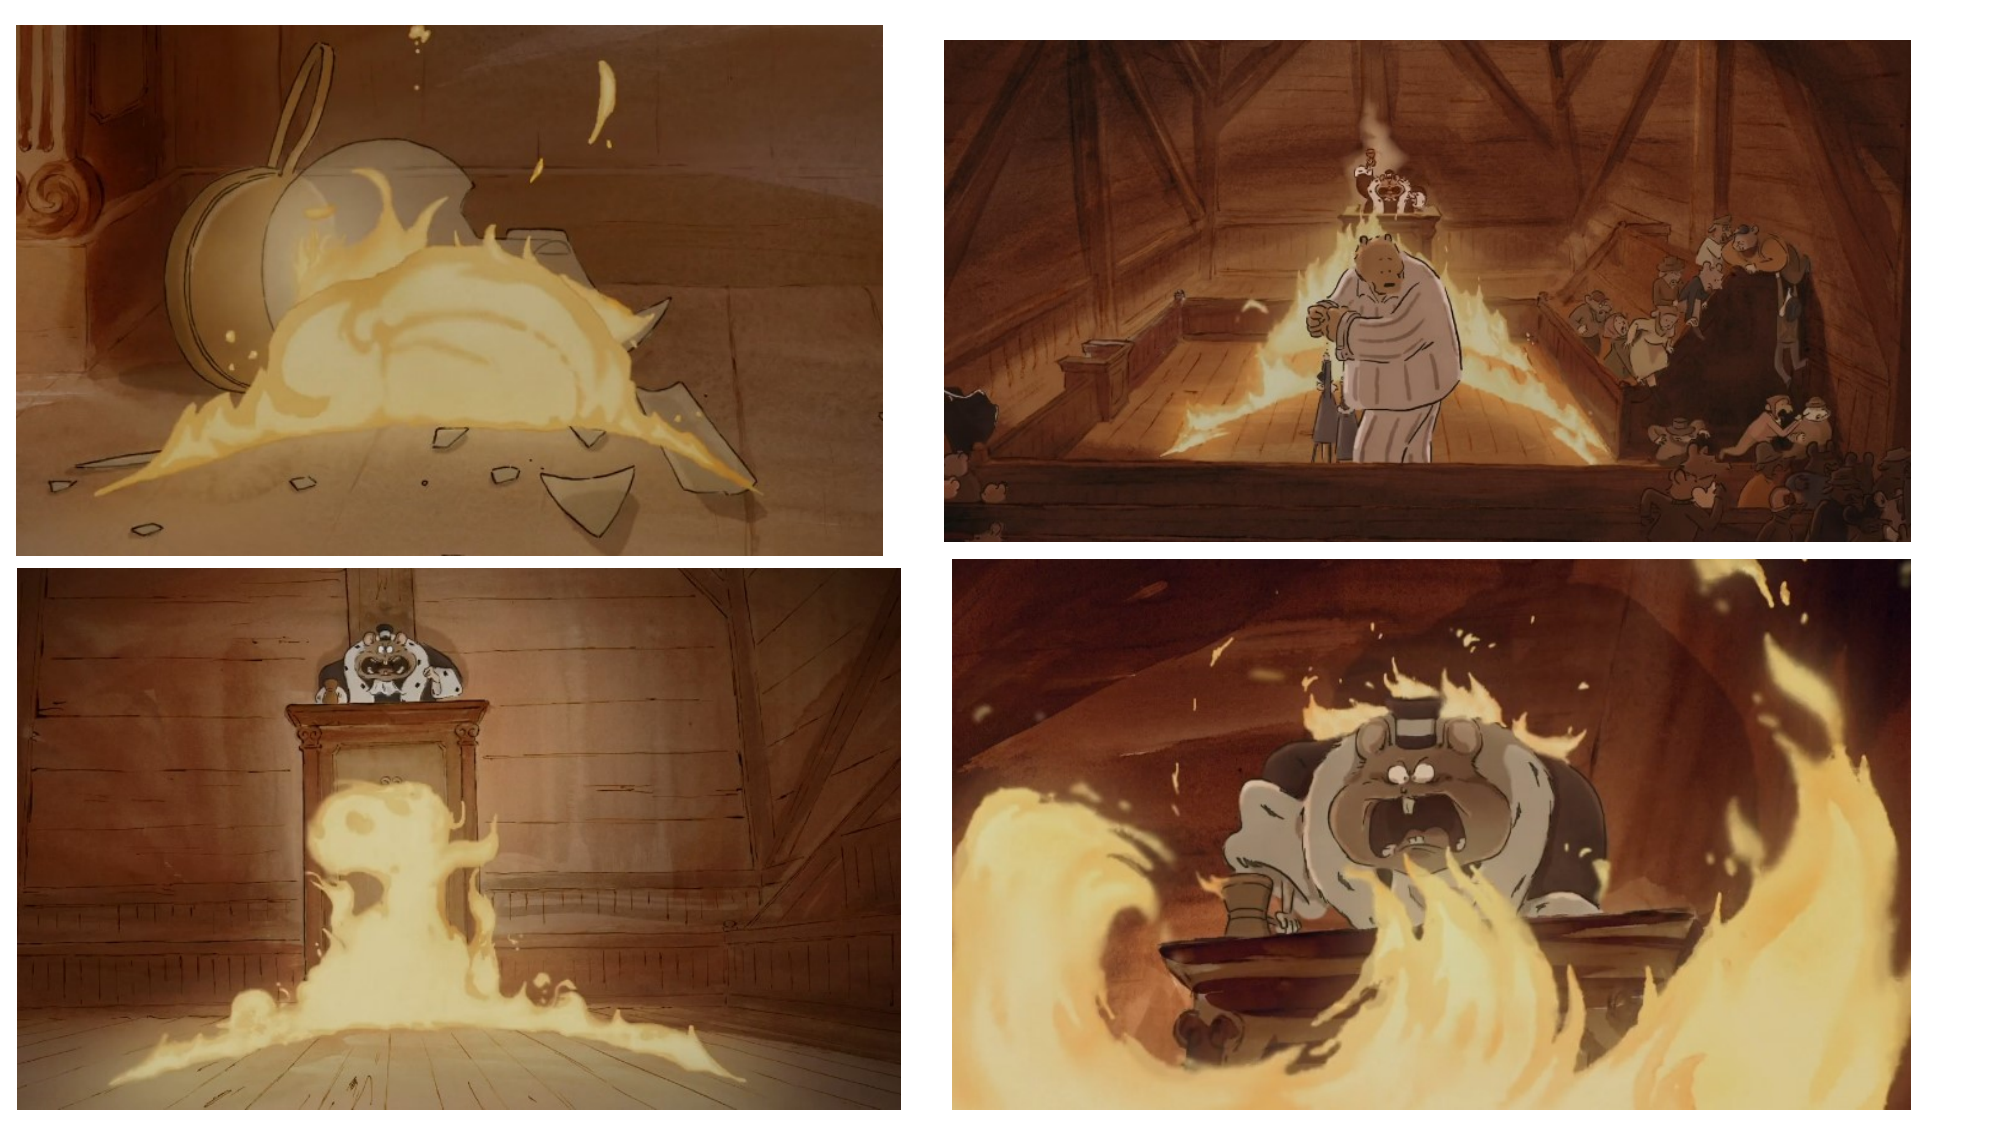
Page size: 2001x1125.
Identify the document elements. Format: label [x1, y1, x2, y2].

picture [944, 40, 1911, 542]
picture [17, 568, 901, 1110]
picture [952, 559, 1911, 1110]
picture [16, 25, 883, 556]
